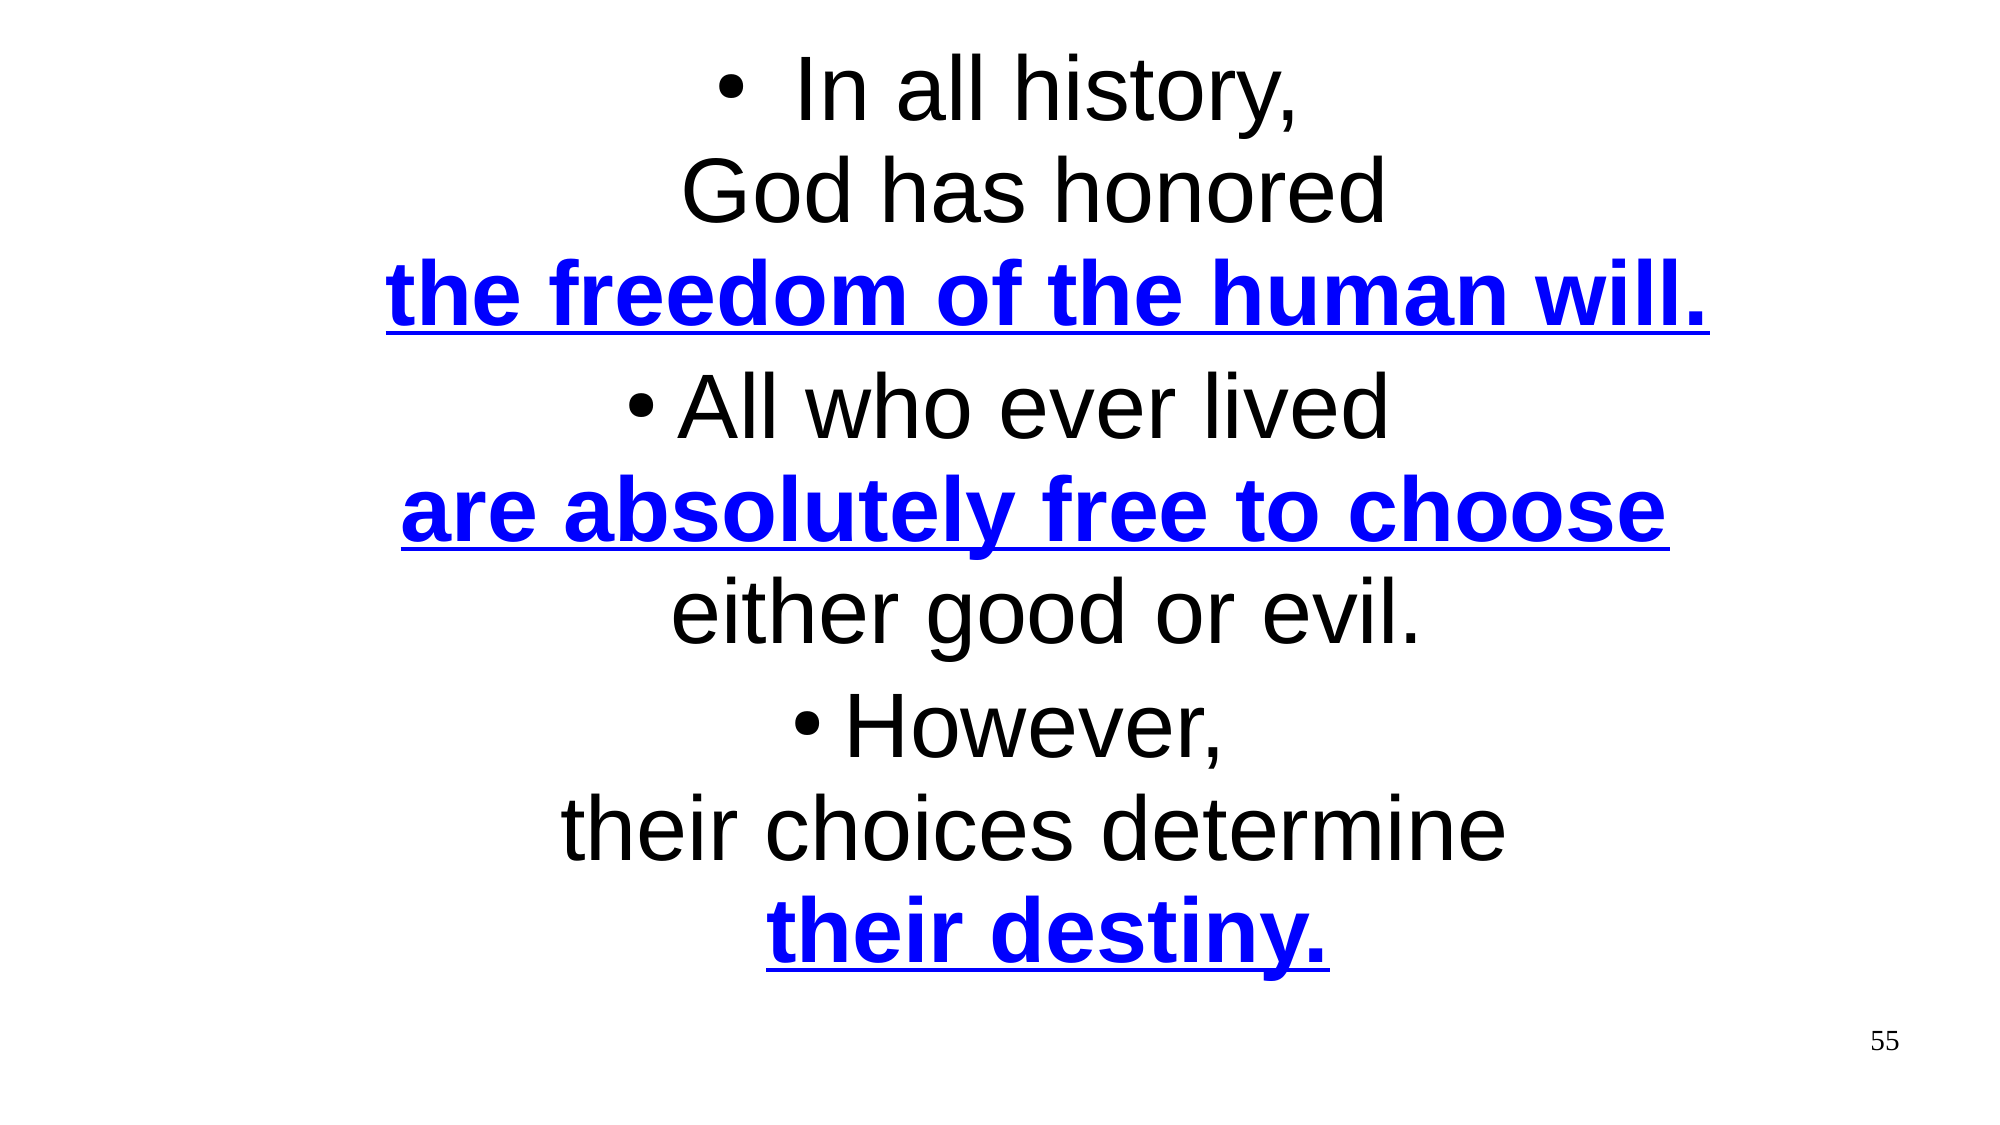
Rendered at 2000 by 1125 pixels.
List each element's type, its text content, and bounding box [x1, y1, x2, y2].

list In all history, God has honored the freedom of the human will. All who ever lived are absolutely free to choose either good or evil. However, their choices determine their destiny. [37, 37, 1988, 1088]
